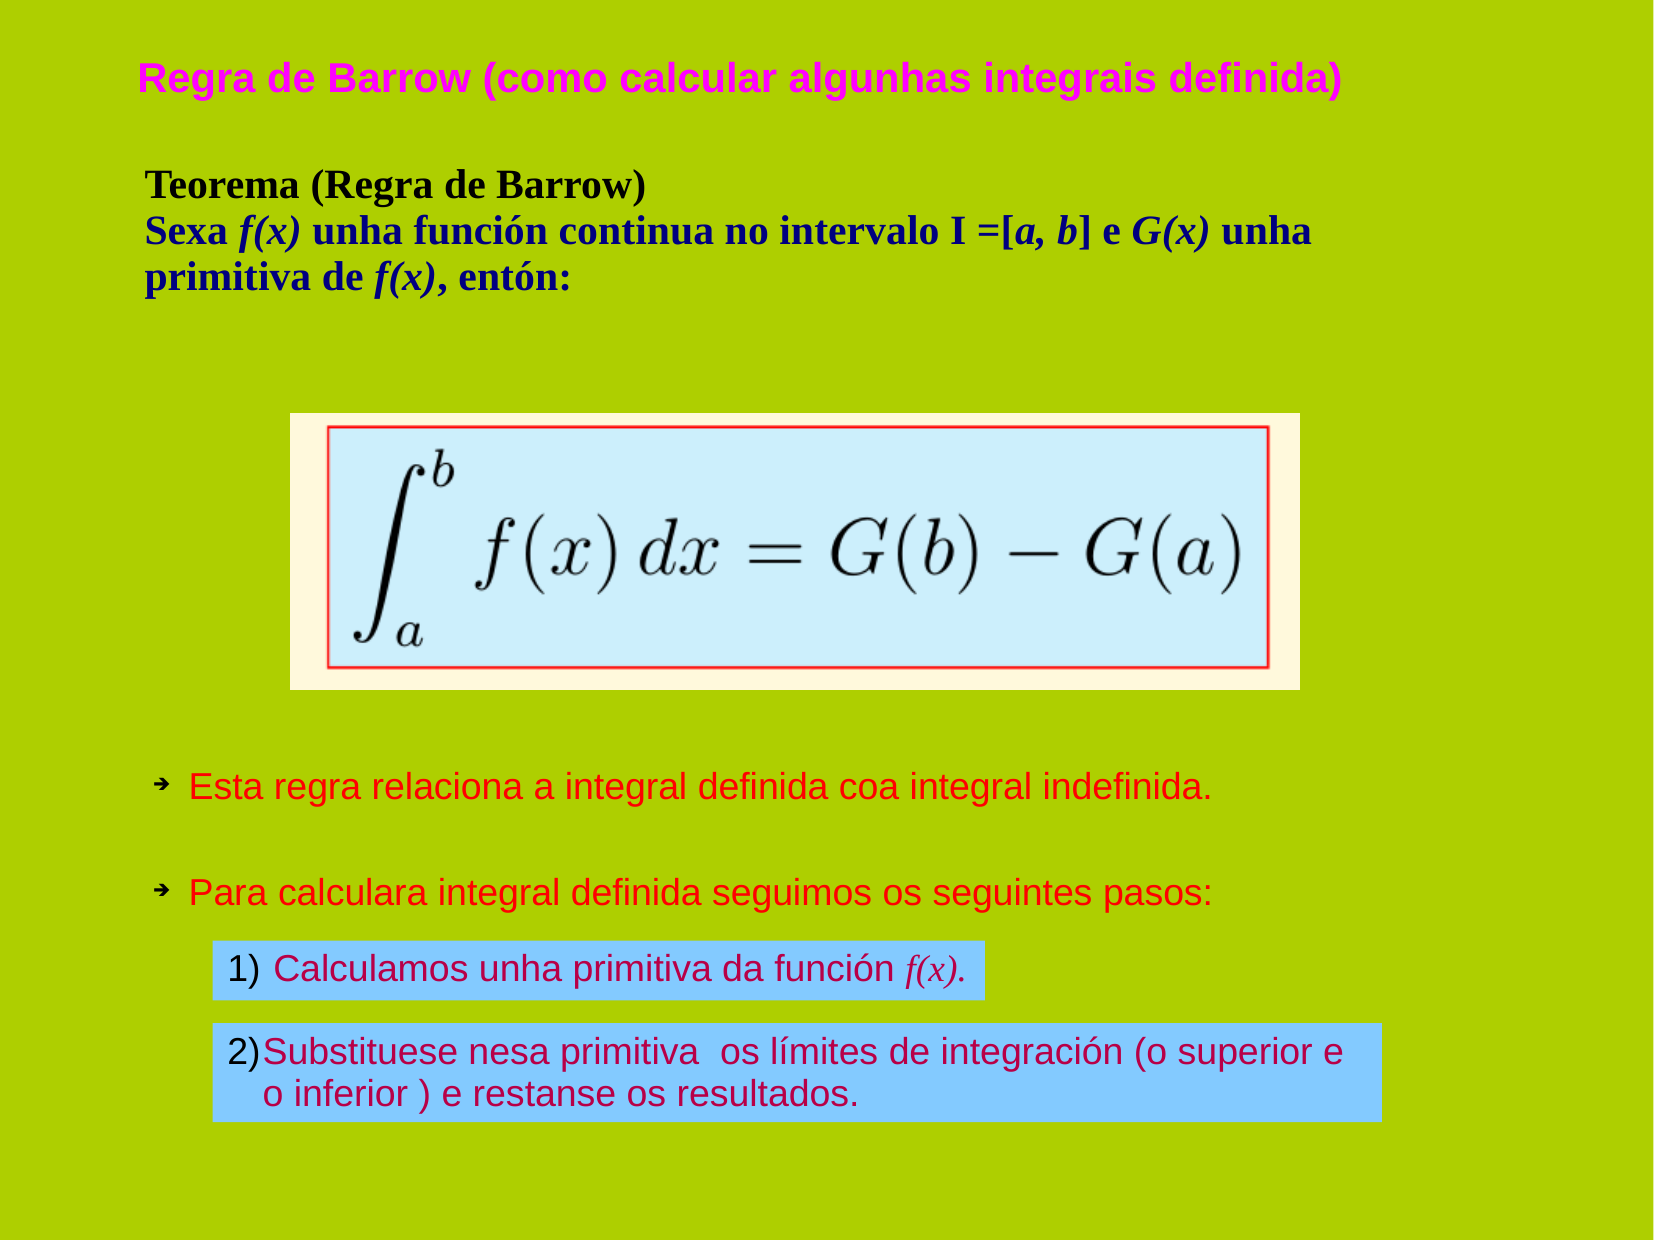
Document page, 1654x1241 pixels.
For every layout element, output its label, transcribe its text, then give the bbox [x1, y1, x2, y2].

text_box Regra de Barrow (como calcular algunhas integrais definida) [122, 47, 1359, 110]
text_box Para calculara integral definida seguimos os seguintes pasos: [138, 864, 1229, 922]
text_box Teorema (Regra de Barrow) Sexa f(x) unha función continua no intervalo I =[a, b] e G(x) unha primitiva de f(x), entón: [129, 153, 1453, 332]
text_box Esta regra relaciona a integral definida coa integral indefinida. [138, 758, 1229, 815]
picture [290, 413, 1300, 690]
text_box Substituese nesa primitiva os límites de integración (o superior e o inferior ) e restanse os resultados. [212, 1023, 1382, 1123]
text_box Calculamos unha primitiva da función f(x). [212, 940, 985, 1001]
